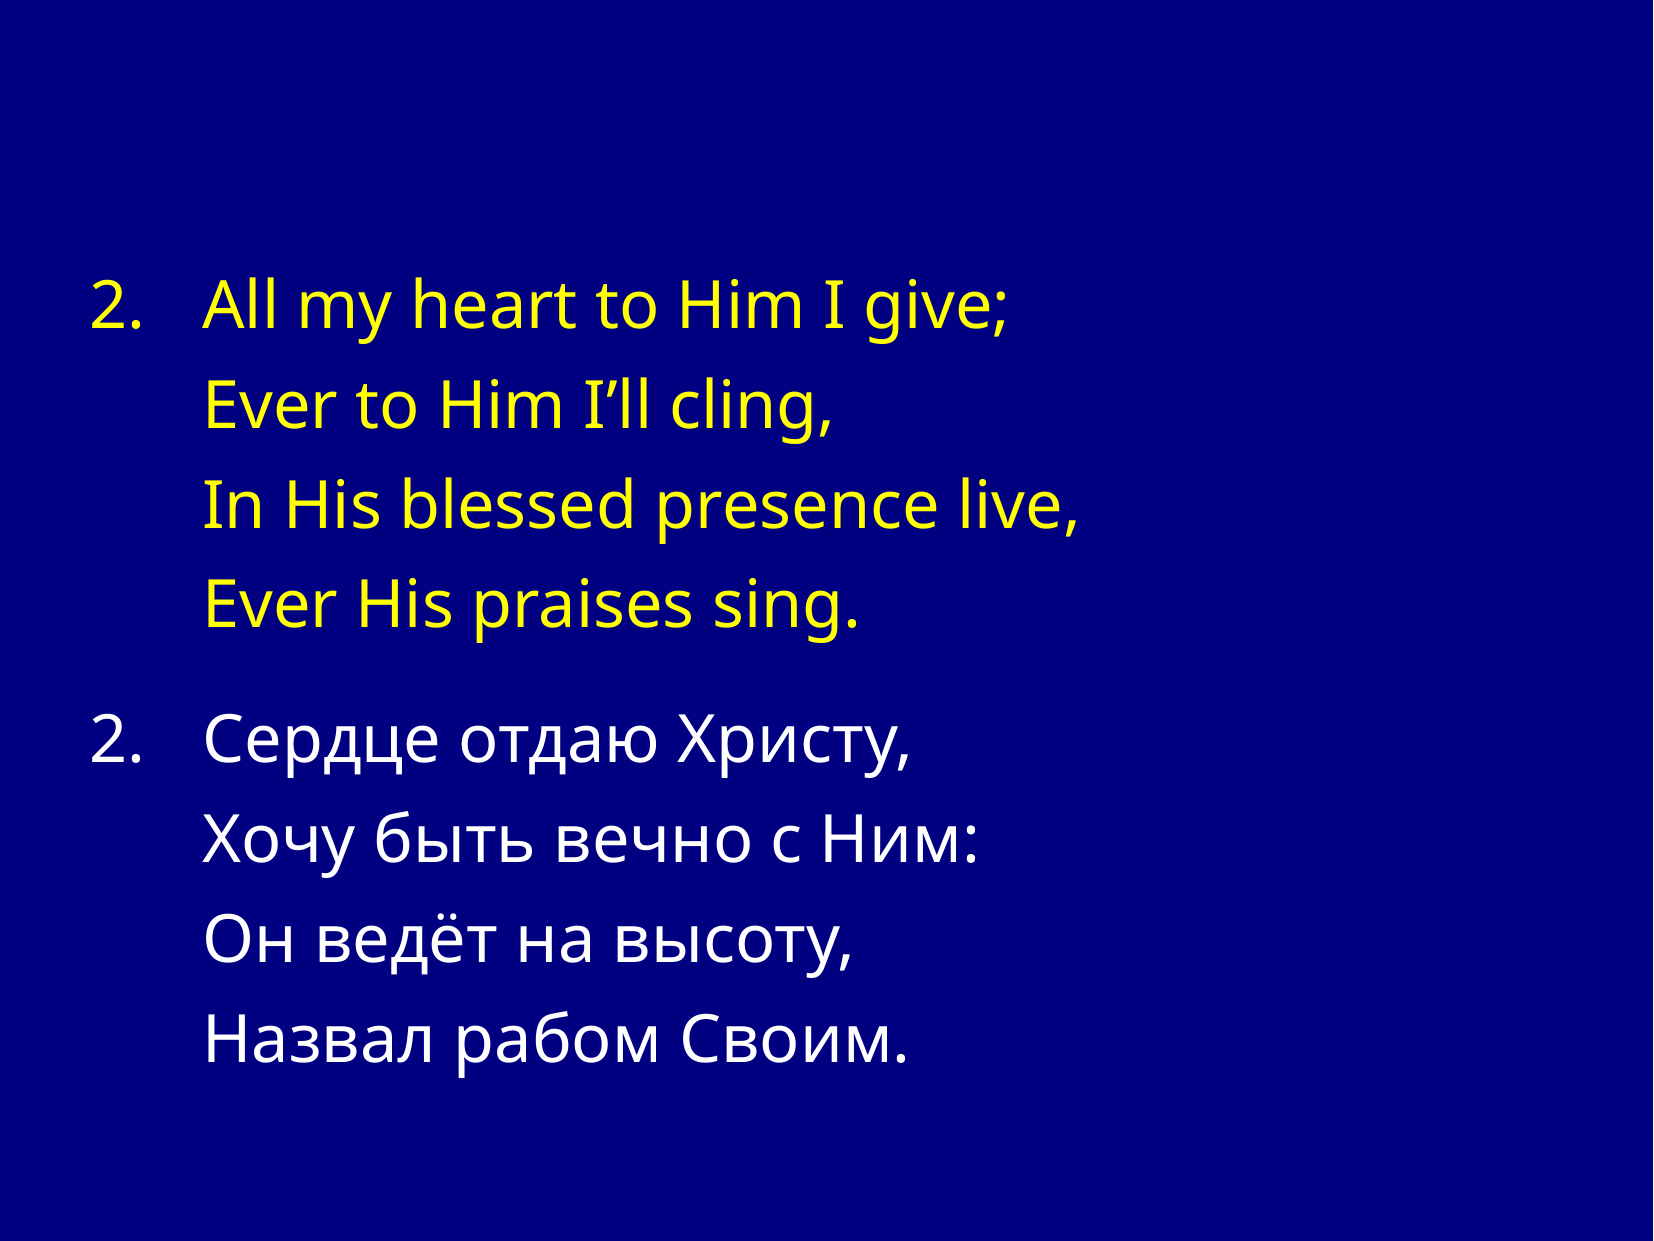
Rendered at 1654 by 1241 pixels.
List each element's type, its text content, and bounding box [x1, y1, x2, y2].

text_box 2. All my heart to Him I give; Ever to Him I’ll cling, In His blessed presence live, Ever His praises sing. [75, 150, 1576, 638]
text_box 2. Сердце отдаю Христу, Хочу быть вечно с Ним: Он ведёт на высоту, Назвал рабом Своим. [75, 675, 1576, 1163]
